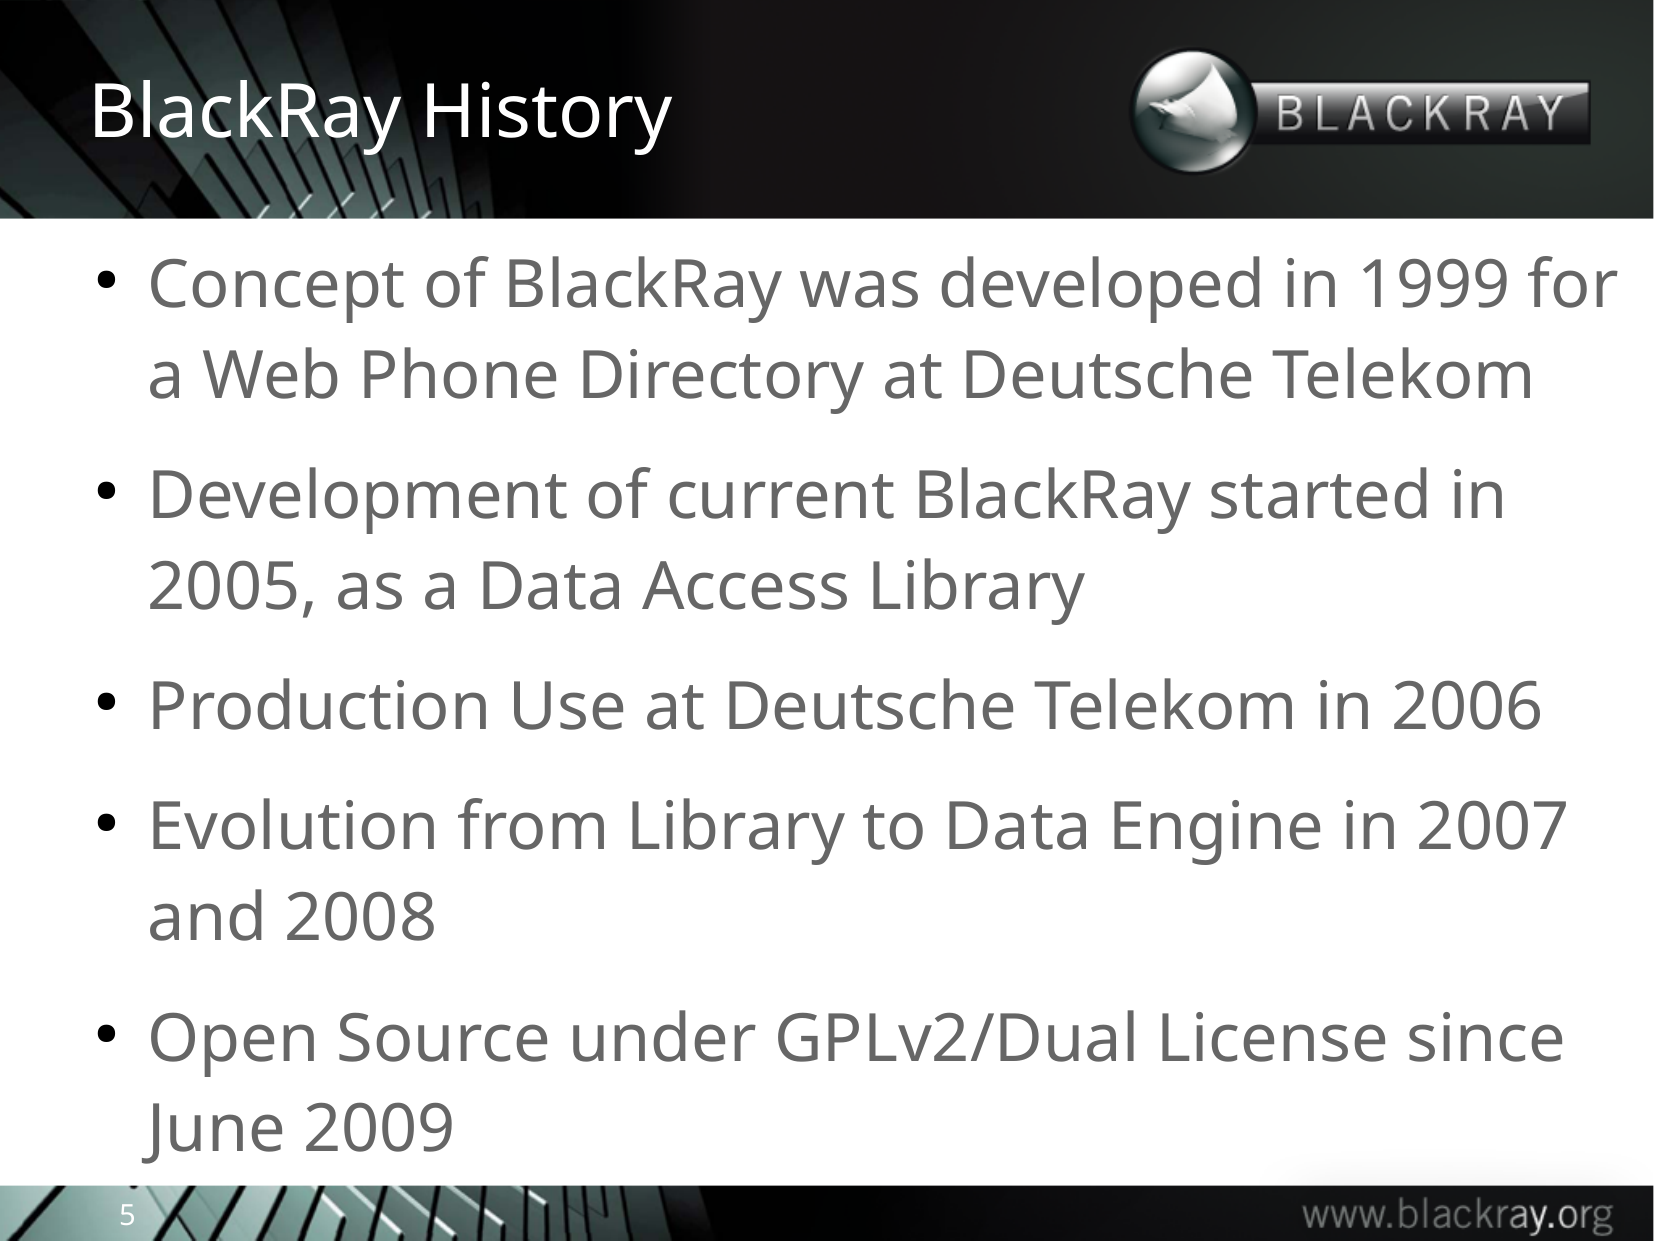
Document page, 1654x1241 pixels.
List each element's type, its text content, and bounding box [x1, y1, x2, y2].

picture [0, 0, 1654, 1241]
list Concept of BlackRay was developed in 1999 for a Web Phone Directory at Deutsche Telekom Development of current BlackRay started in 2005, as a Data Access Library Production Use at Deutsche Telekom in 2006 Evolution from Library to Data Engine in 2007 and 2008 Open Source under GPLv2/Dual License since June 2009 [76, 236, 1625, 1152]
title BlackRay History [88, 38, 1577, 178]
